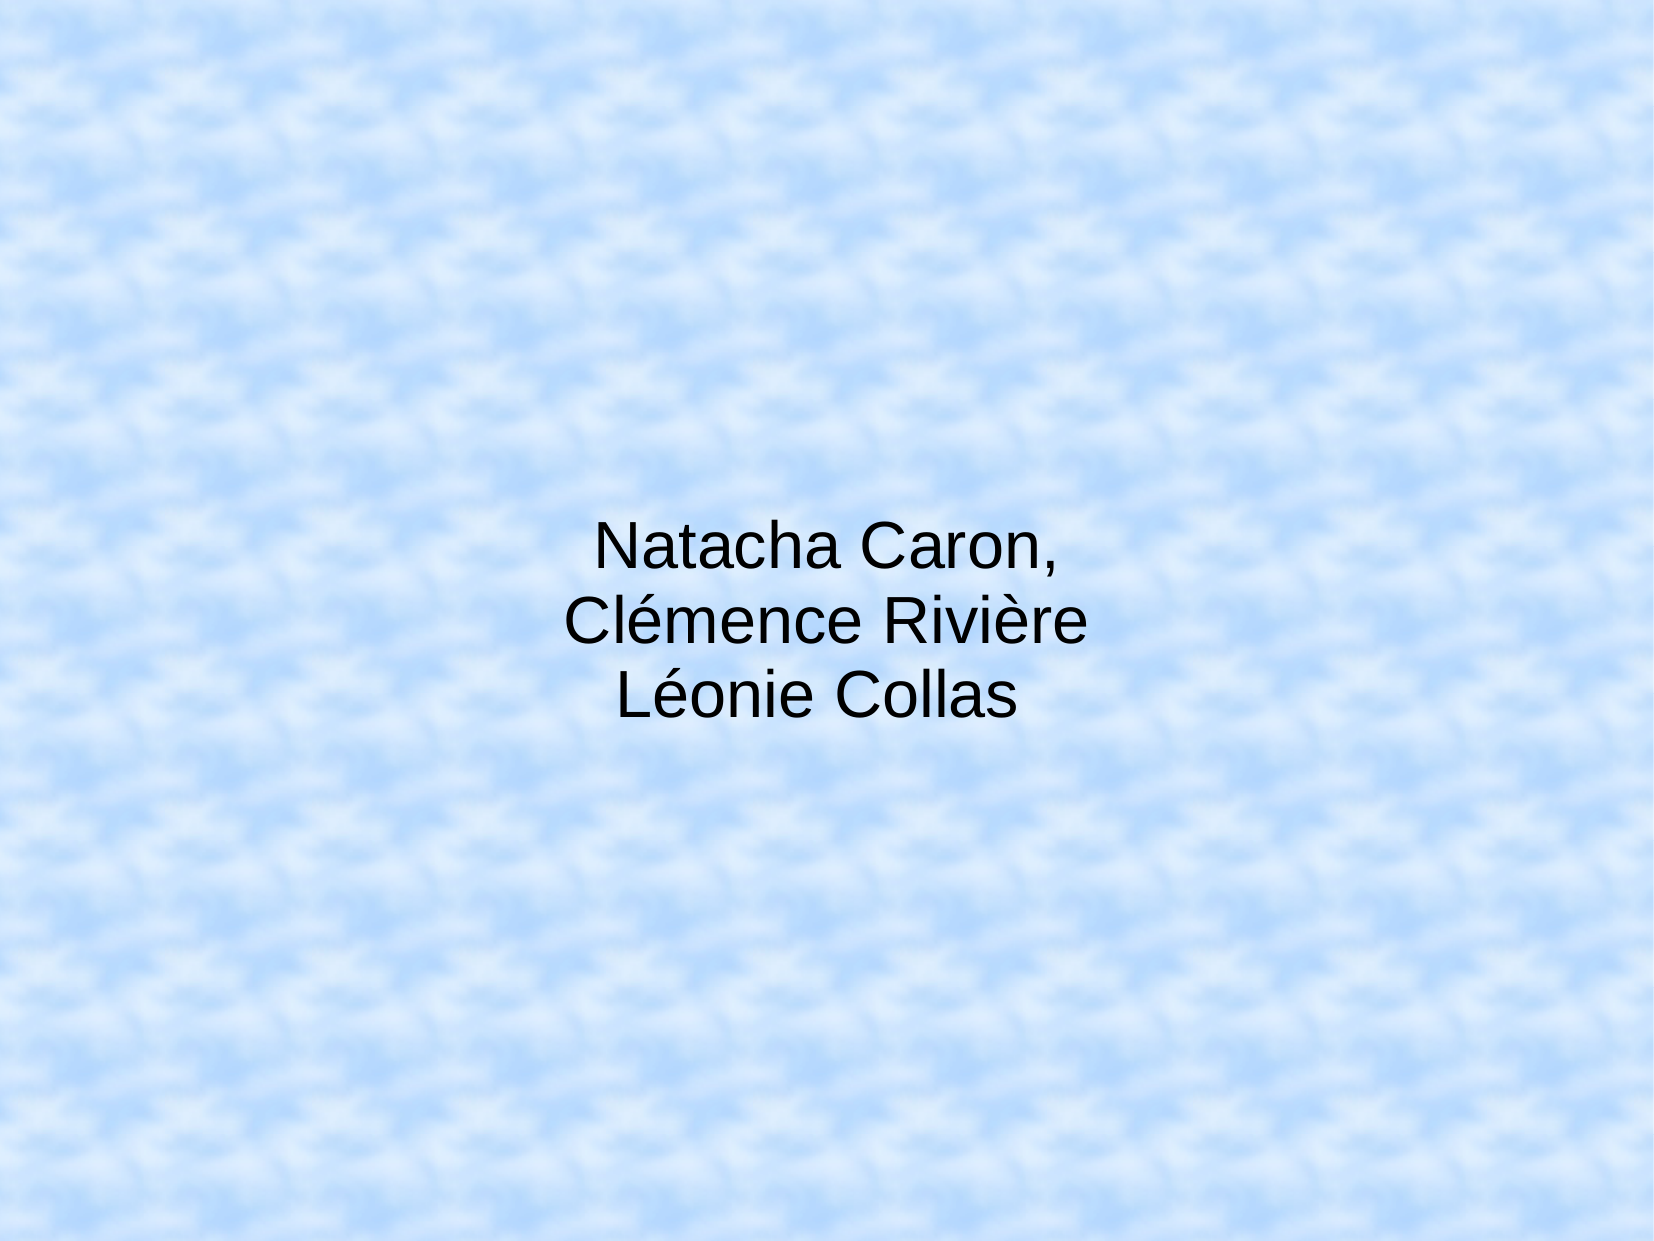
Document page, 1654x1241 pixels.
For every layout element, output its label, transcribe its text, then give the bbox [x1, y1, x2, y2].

subtitle Natacha Caron, Clémence Rivière Léonie Collas [0, 0, 1654, 1241]
